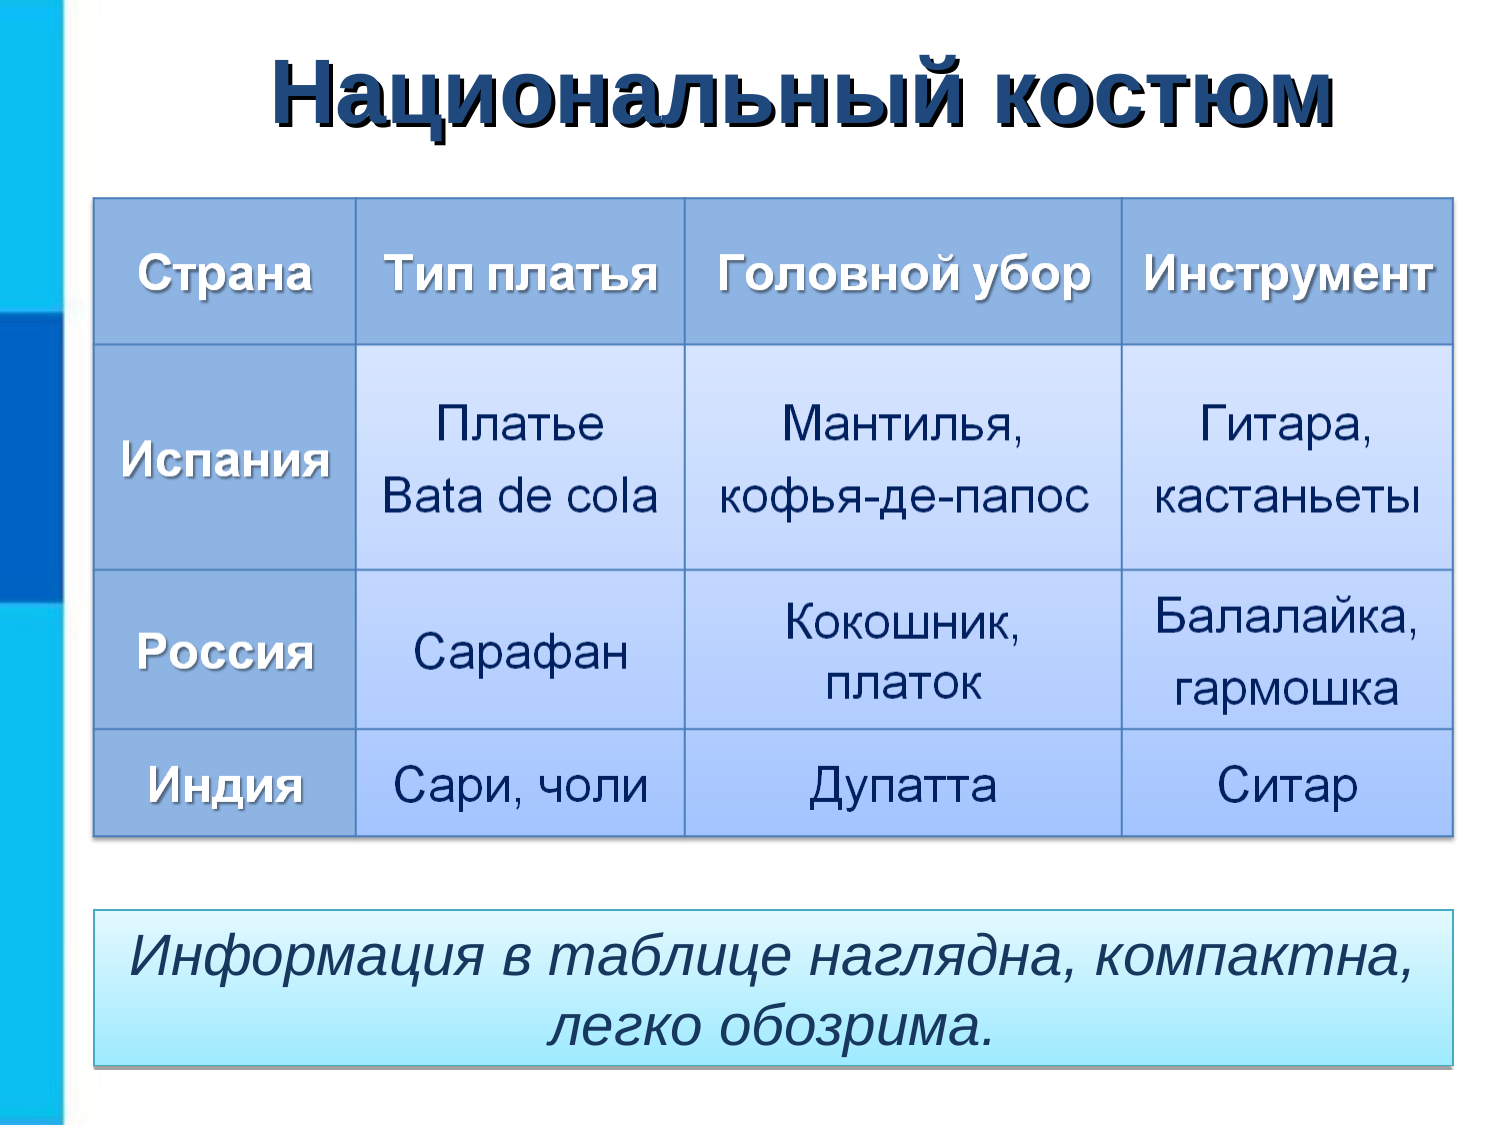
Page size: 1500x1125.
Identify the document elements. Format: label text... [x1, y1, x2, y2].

picture [0, 0, 1500, 1125]
text_box Национальный костюм [175, 35, 1430, 140]
text_box Информация в таблице наглядна, компактна, легко обозрима. [93, 909, 1454, 1066]
